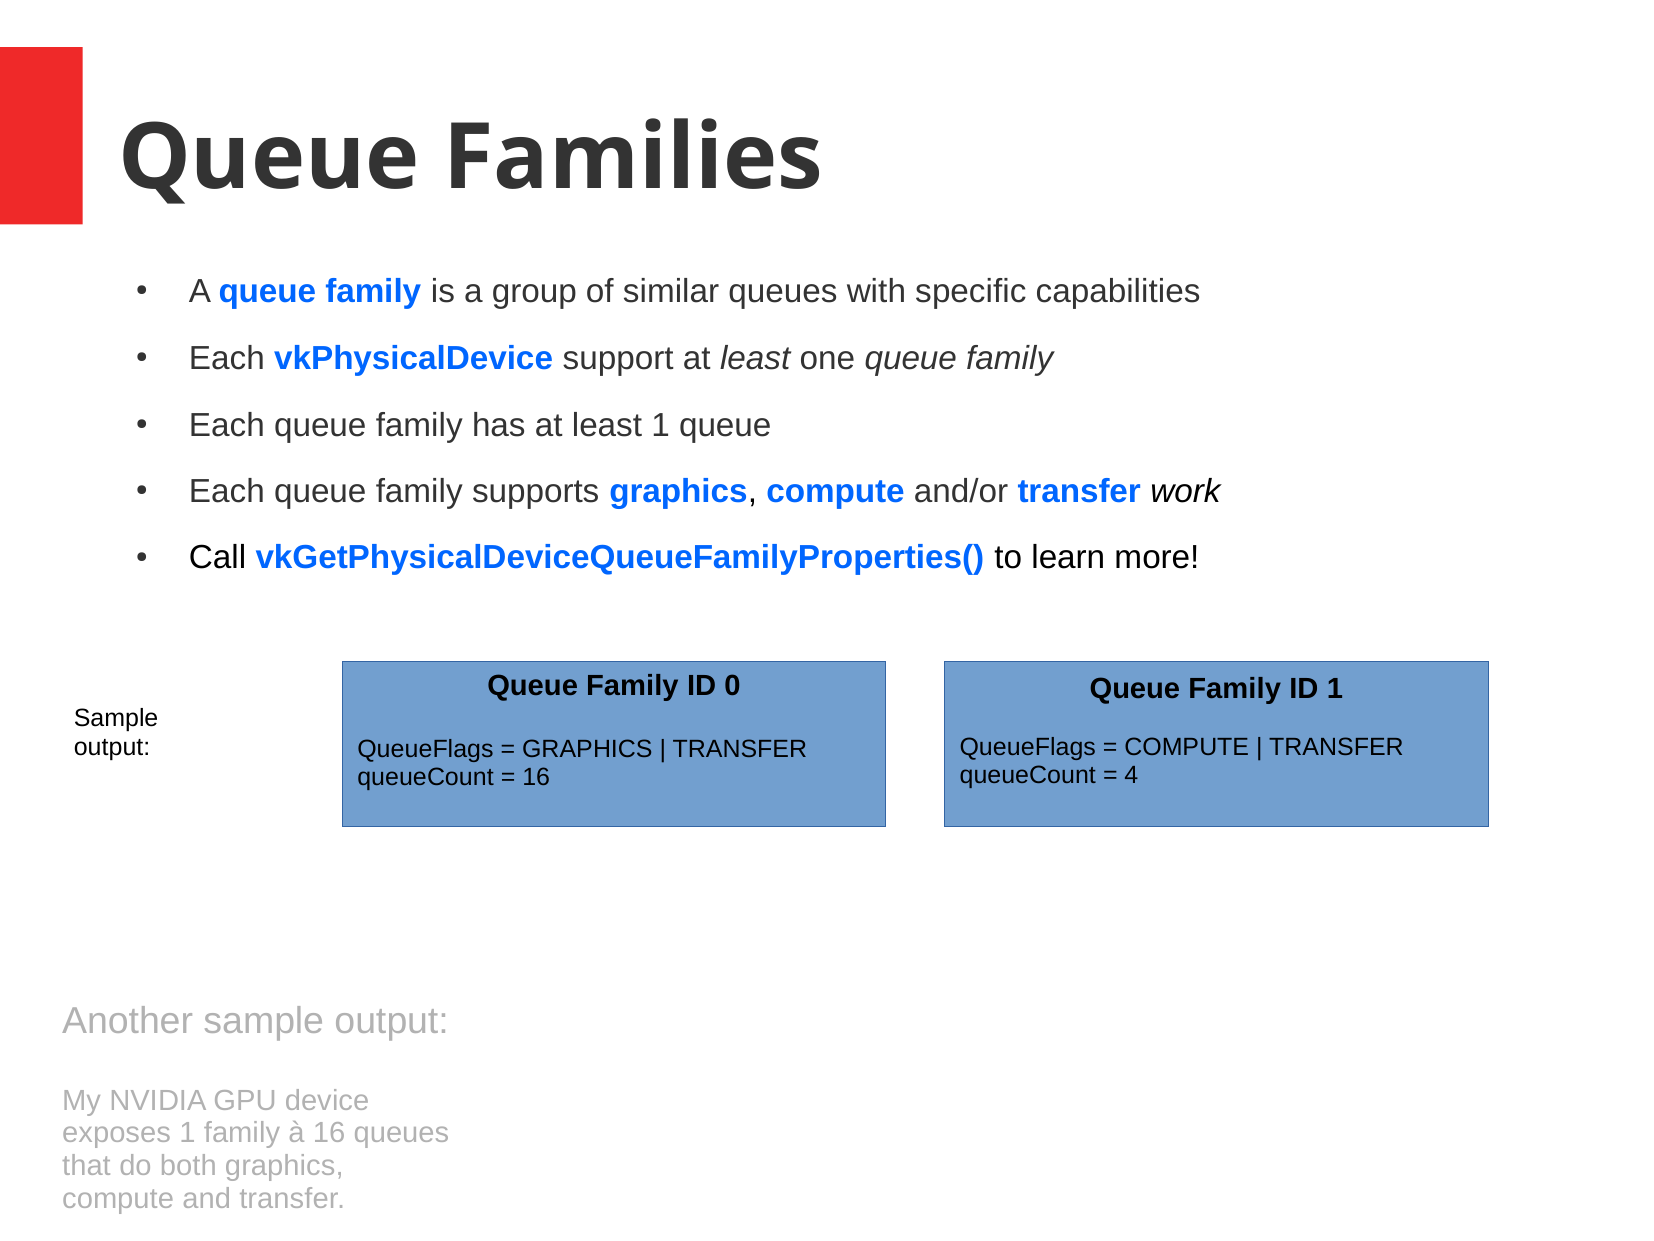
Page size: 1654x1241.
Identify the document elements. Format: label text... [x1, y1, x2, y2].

title Queue Families [118, 49, 1571, 257]
text_box Sample output: [59, 696, 249, 768]
list A queue family is a group of similar queues with specific capabilities Each vkPhysicalDevice support at least one queue family Each queue family has at least 1 queue Each queue family supports graphics, compute and/or transfer work Call vkGetPhysicalDeviceQueueFamilyProperties() to learn more! [118, 272, 1583, 1040]
text_box Another sample output: My NVIDIA GPU device exposes 1 family à 16 queues that do both graphics, compute and transfer. [47, 992, 473, 1241]
text_box Queue Family ID 1 QueueFlags = COMPUTE | TRANSFER queueCount = 4 [944, 661, 1489, 827]
text_box Queue Family ID 0 QueueFlags = GRAPHICS | TRANSFER queueCount = 16 [342, 661, 886, 827]
